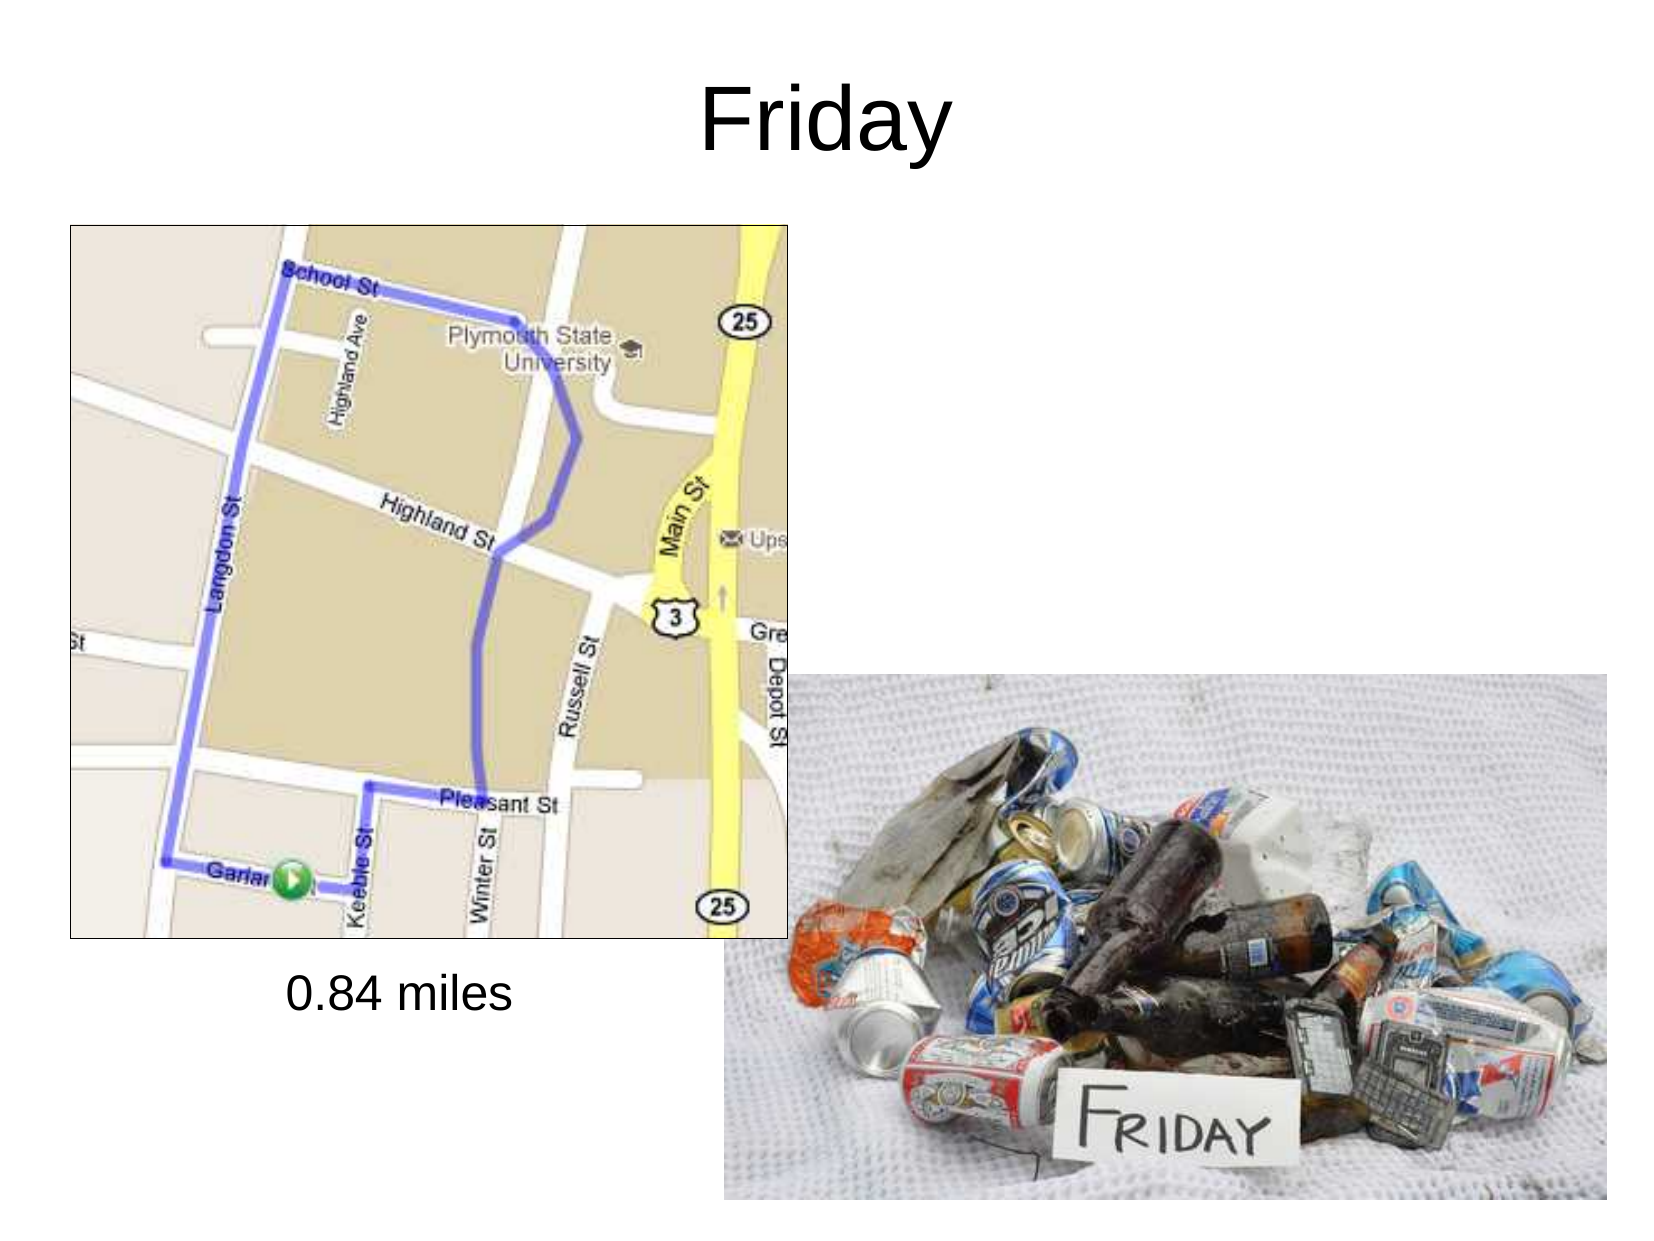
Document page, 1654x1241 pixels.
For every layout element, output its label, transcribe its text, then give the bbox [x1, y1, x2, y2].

title Friday [82, 49, 1571, 188]
picture [70, 224, 1607, 1201]
text_box 0.84 miles [270, 957, 534, 1029]
